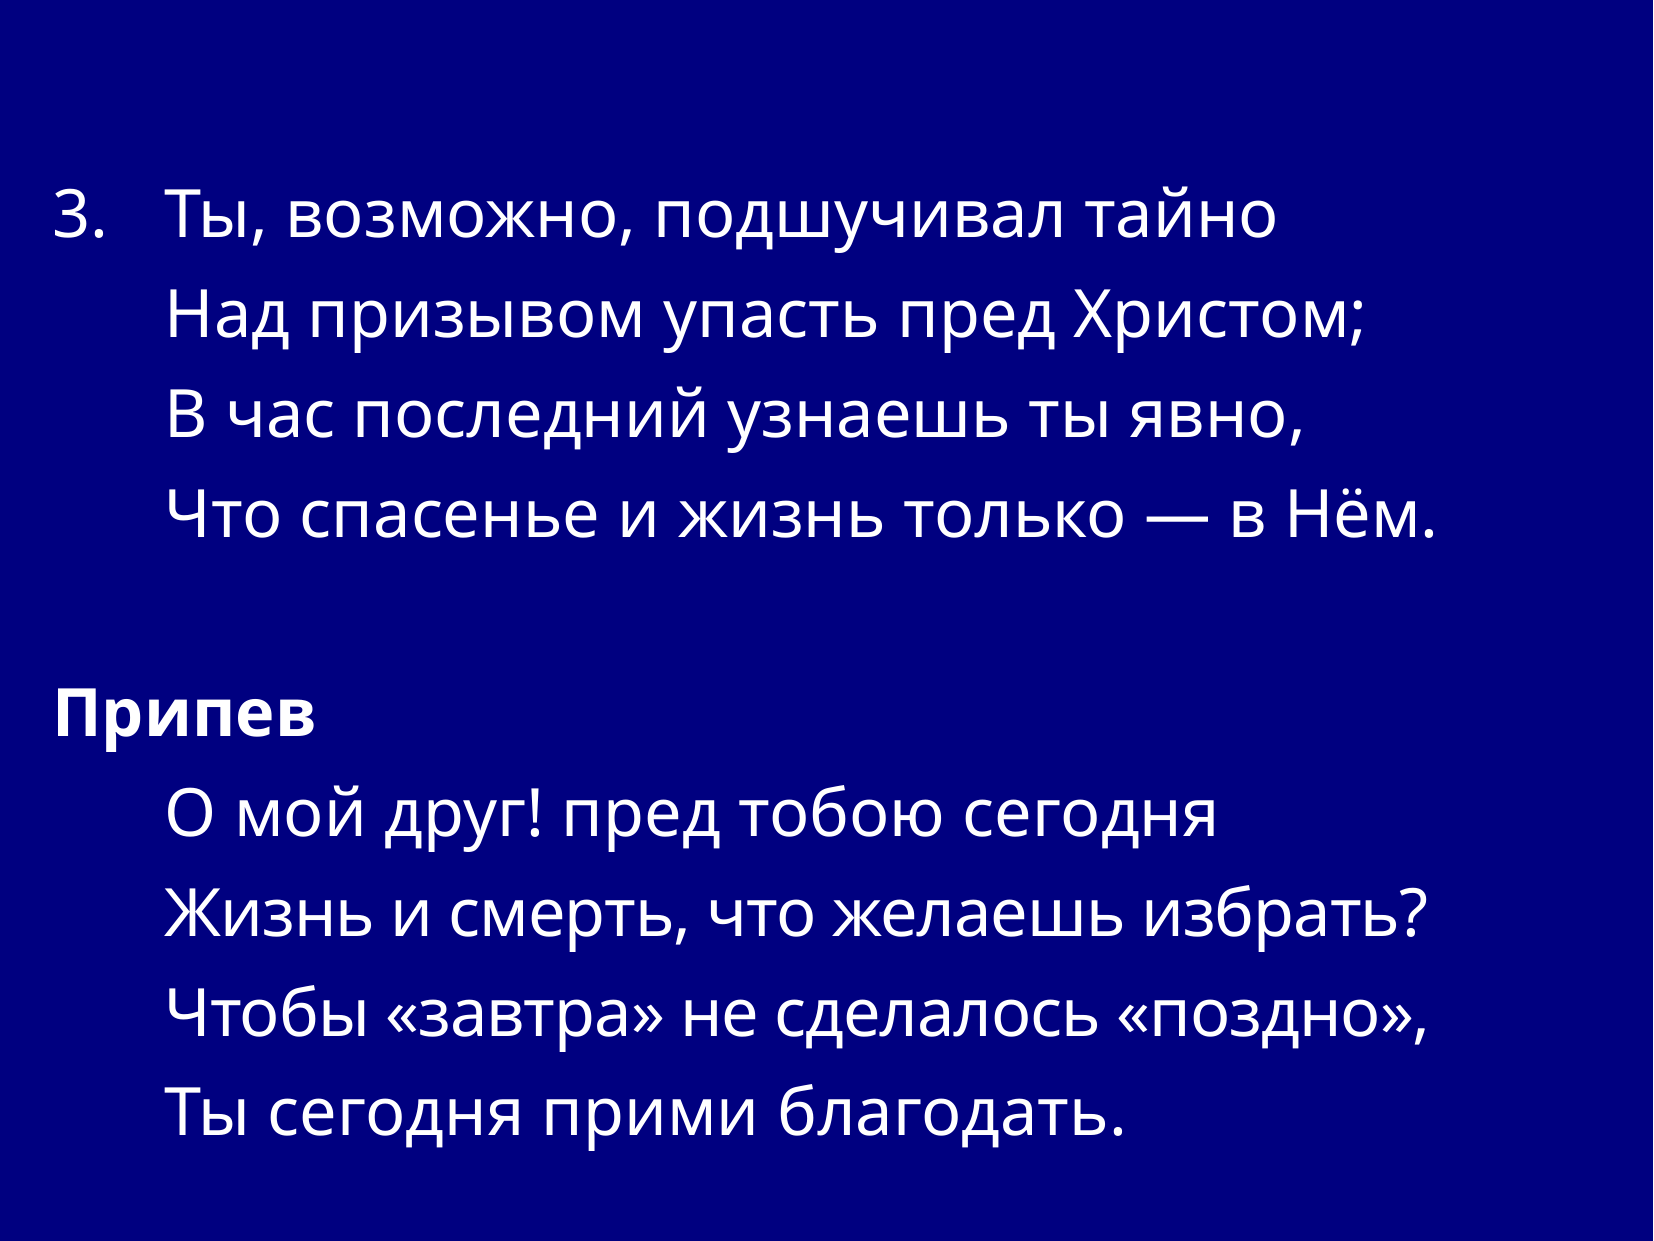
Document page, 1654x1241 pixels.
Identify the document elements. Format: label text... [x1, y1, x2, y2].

text_box 3. Ты, возможно, подшучивал тайно Над призывом упасть пред Христом; В час последний узнаешь ты явно, Что спасенье и жизнь только — в Нём. Припев О мой друг! пред тобою сегодня Жизнь и смерть, что желаешь избрать? Чтобы «завтра» не сделалось «поздно», Ты сегодня прими благодать. [37, 150, 1653, 1163]
